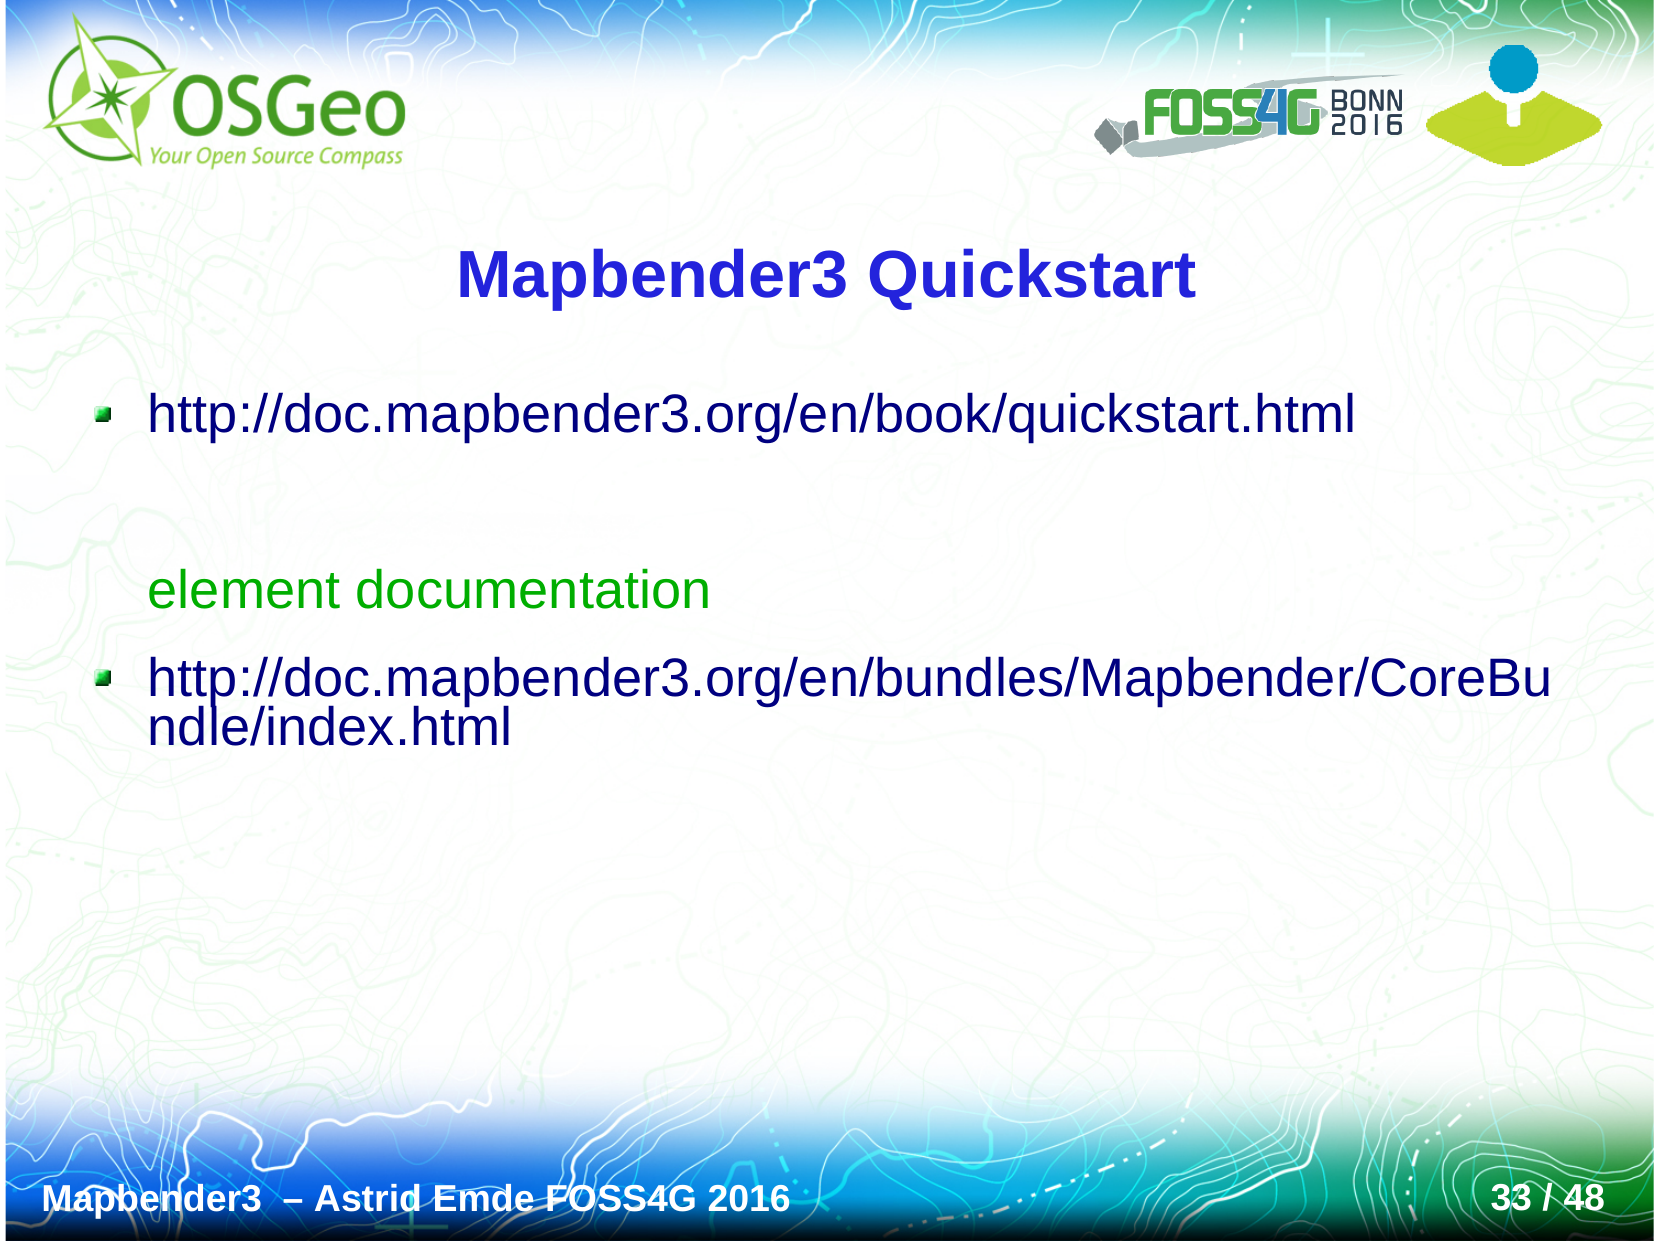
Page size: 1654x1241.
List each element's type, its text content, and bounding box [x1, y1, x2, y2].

list http://doc.mapbender3.org/en/book/quickstart.html element documentation http://doc.mapbender3.org/en/bundles/Mapbender/CoreBundle/index.html [76, 383, 1565, 1188]
picture [5, 0, 1654, 1241]
title Mapbender3 Quickstart [82, 208, 1571, 342]
